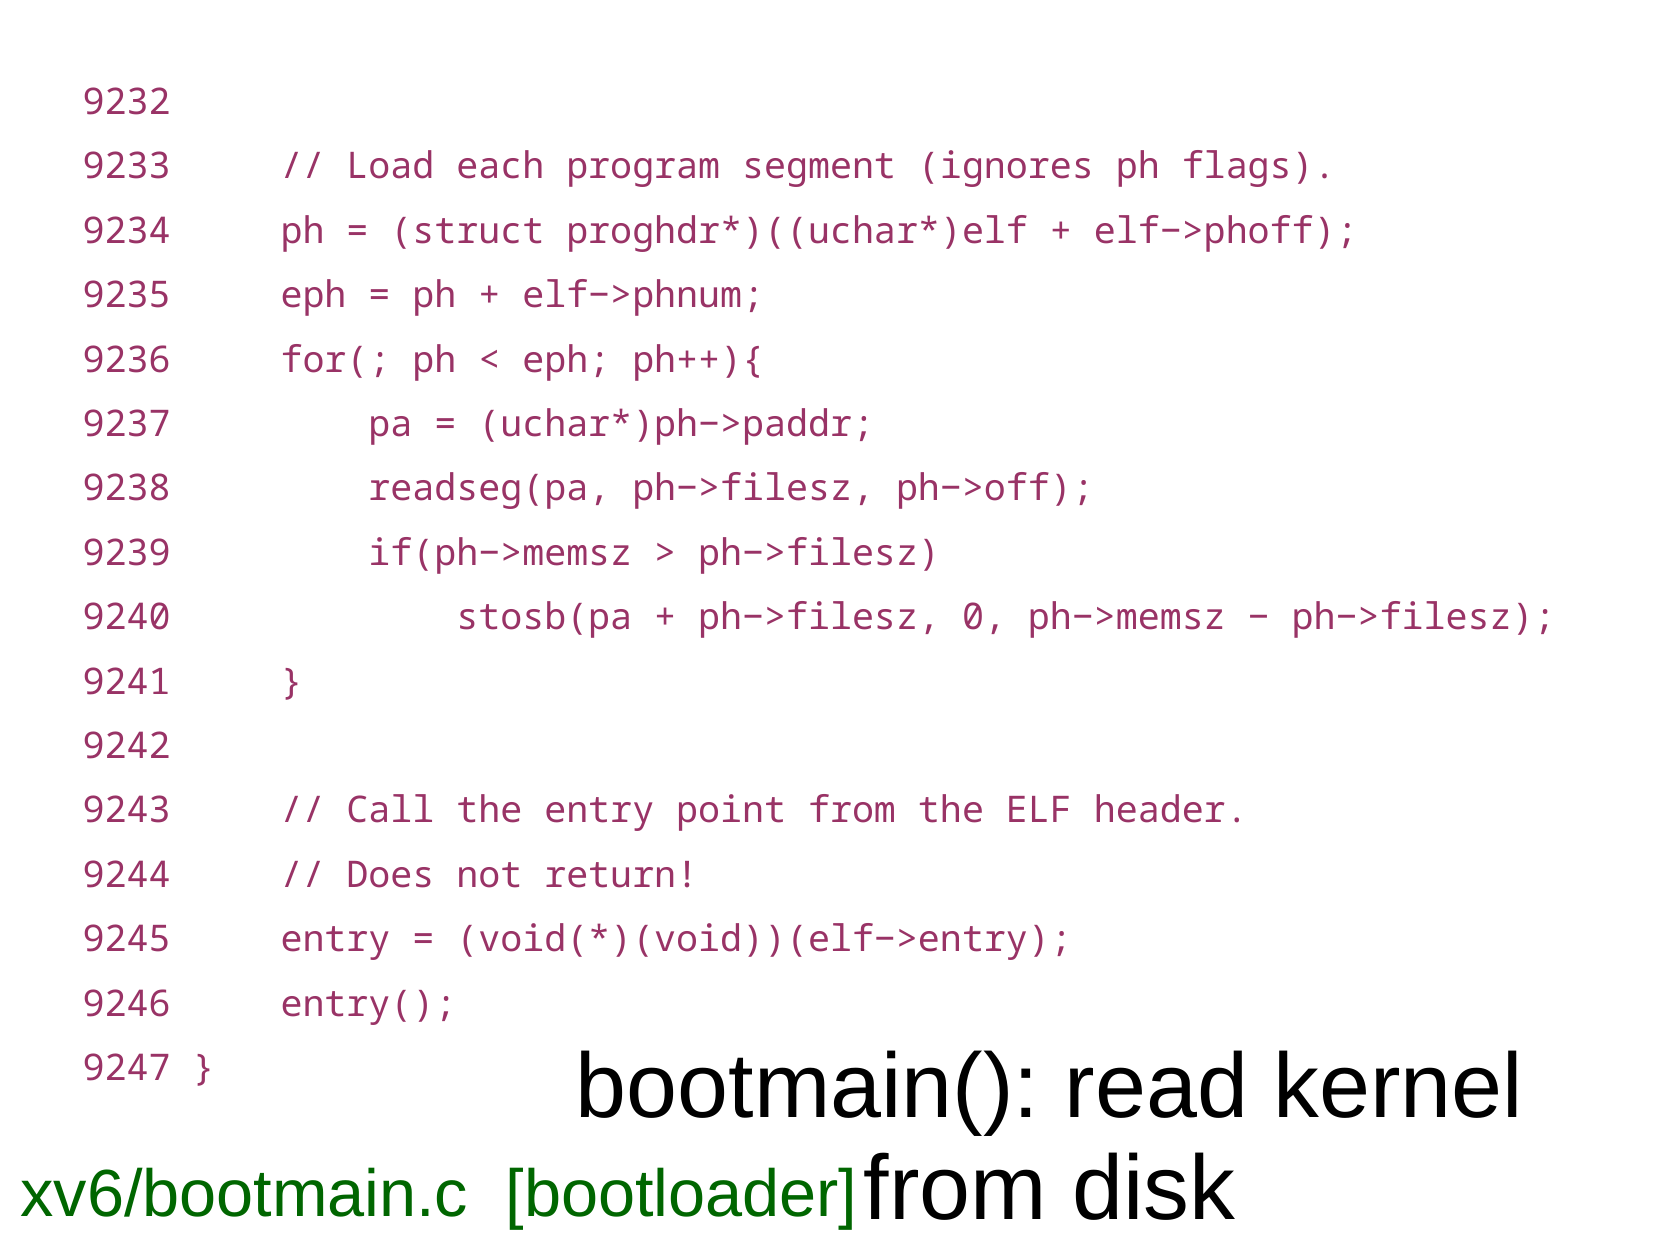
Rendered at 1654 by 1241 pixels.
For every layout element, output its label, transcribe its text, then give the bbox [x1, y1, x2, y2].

title bootmain(): read kernel from disk [487, 1033, 1613, 1241]
list 9232 9233 // Load each program segment (ignores ph flags). 9234 ph = (struct proghdr*)((uchar*)elf + elf−>phoff); 9235 eph = ph + elf−>phnum; 9236 for(; ph < eph; ph++){ 9237 pa = (uchar*)ph−>paddr; 9238 readseg(pa, ph−>filesz, ph−>off); 9239 if(ph−>memsz > ph−>filesz) 9240 stosb(pa + ph−>filesz, 0, ph−>memsz − ph−>filesz); 9241 } 9242 9243 // Call the entry point from the ELF header. 9244 // Does not return! 9245 entry = (void(*)(void))(elf−>entry); 9246 entry(); 9247 } [82, 75, 1571, 1148]
text_box xv6/bootmain.c [bootloader] [5, 1148, 891, 1238]
